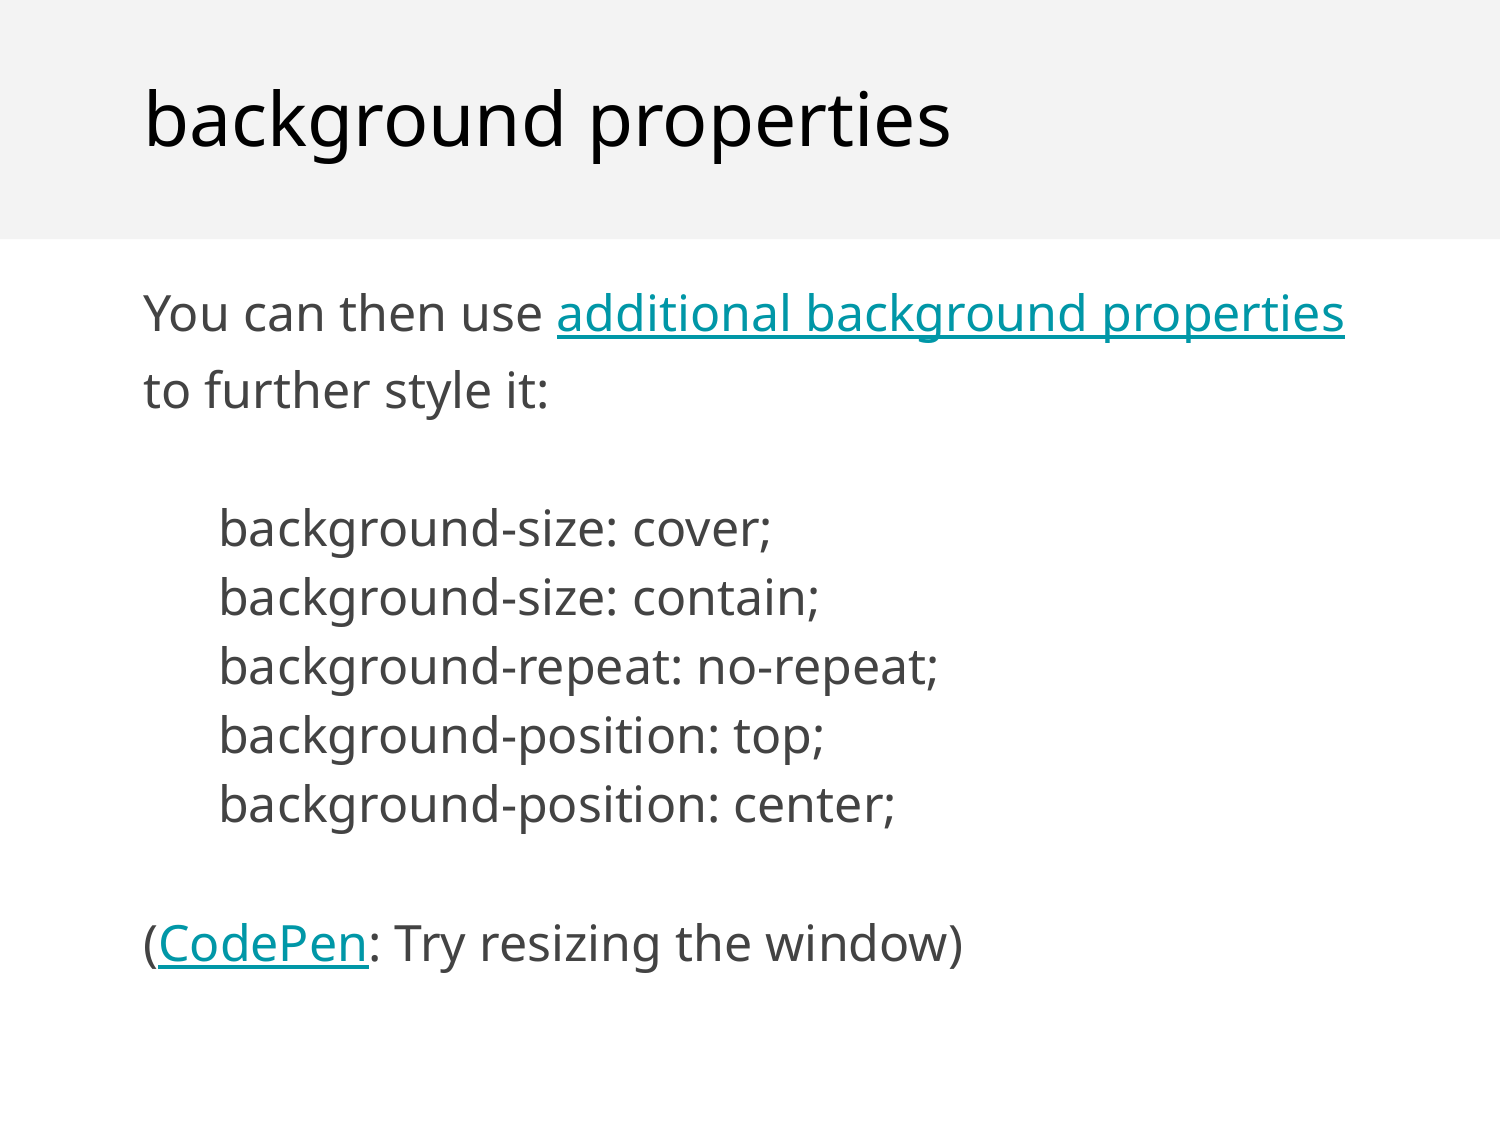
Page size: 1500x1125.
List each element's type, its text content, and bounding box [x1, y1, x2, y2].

title background properties [128, 56, 1372, 183]
list You can then use additional background properties to further style it: background-size: cover; background-size: contain; background-repeat: no-repeat; background-position: top; background-position: center; (CodePen: Try resizing the window) [128, 255, 1372, 1004]
